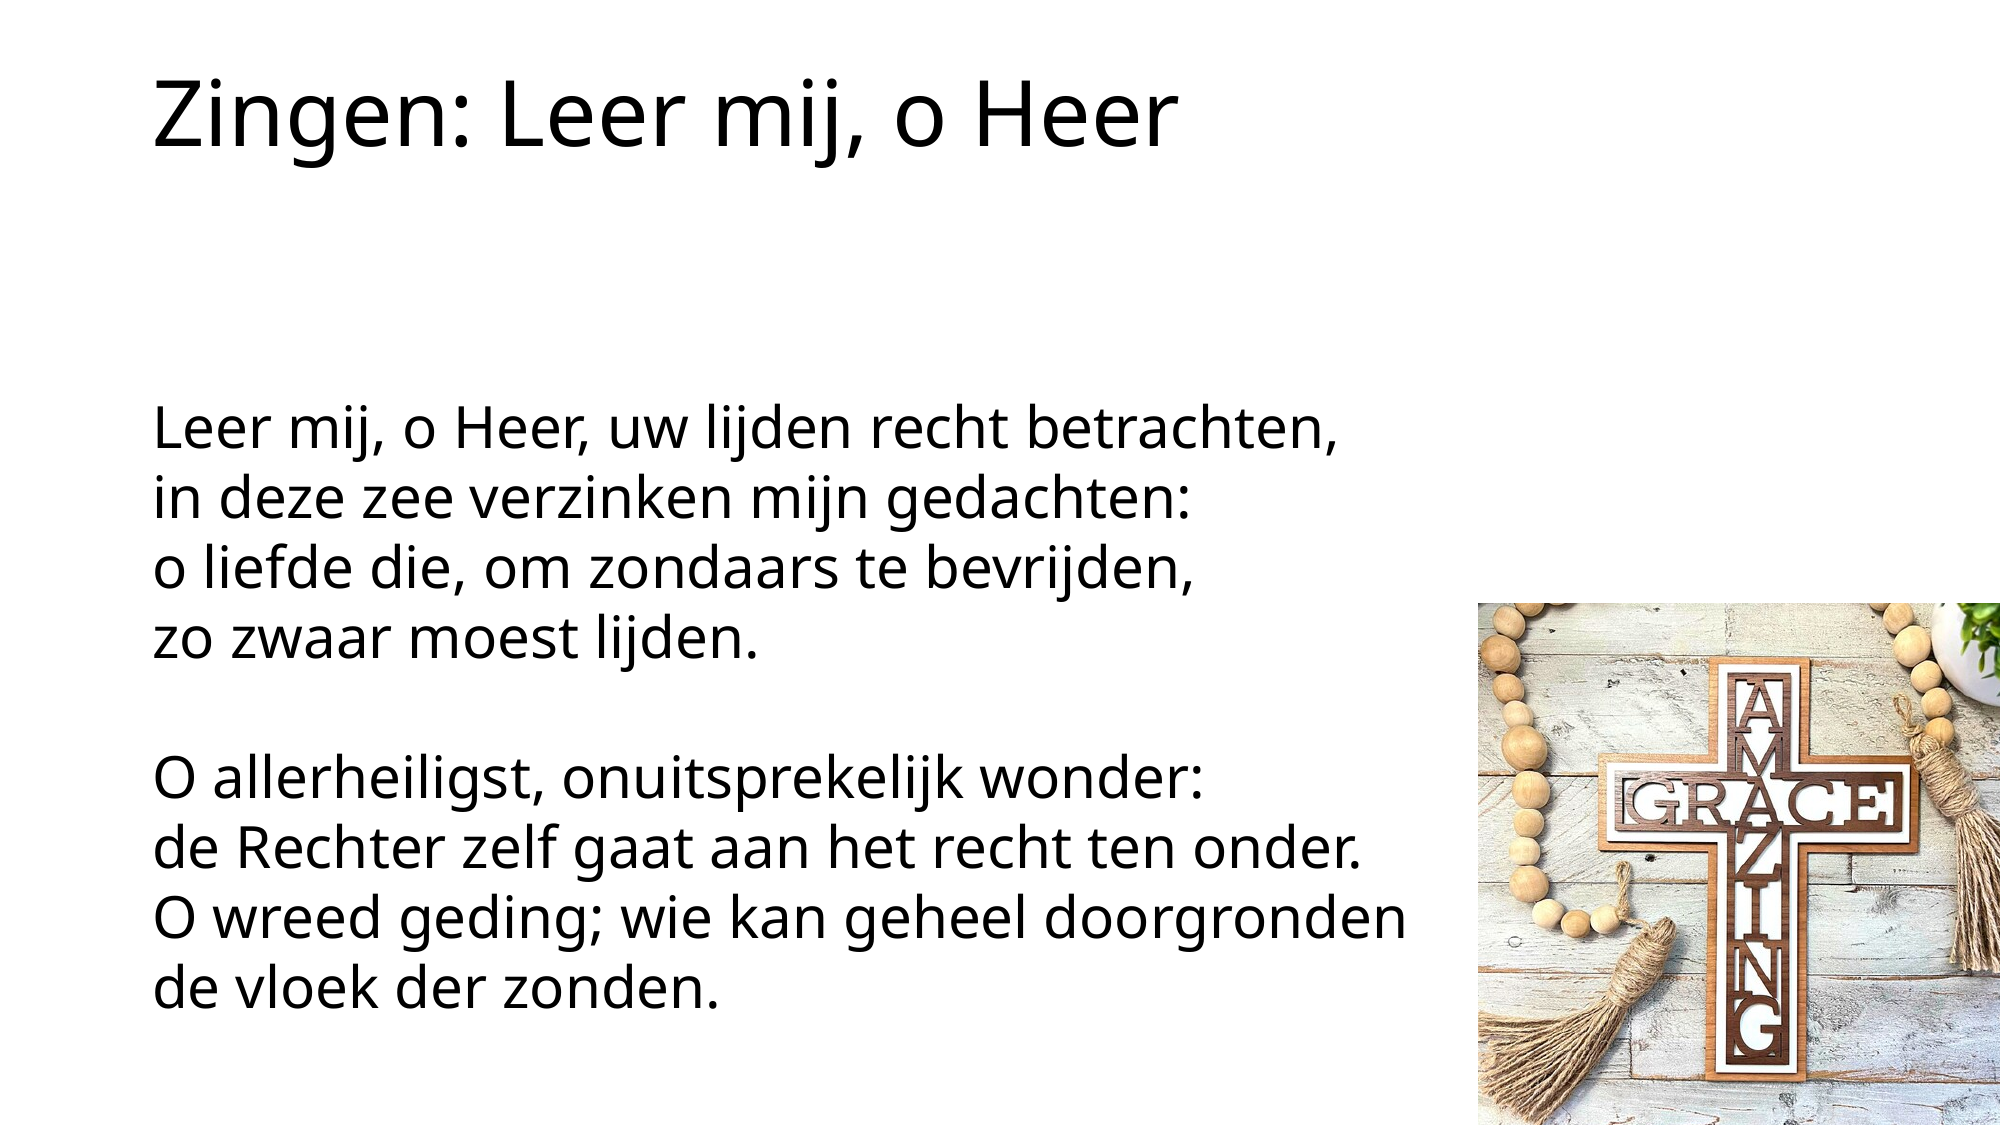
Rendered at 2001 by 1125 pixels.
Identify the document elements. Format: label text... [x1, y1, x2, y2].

title Zingen: Leer mij, o Heer [137, 59, 1863, 278]
text_box Leer mij, o Heer, uw lijden recht betrachten, in deze zee verzinken mijn gedachten: o liefde die, om zondaars te bevrijden, zo zwaar moest lijden. O allerheiligst, onuitsprekelijk wonder: de Rechter zelf gaat aan het recht ten onder. O wreed geding; wie kan geheel doorgronden de vloek der zonden. [137, 382, 1514, 1028]
picture [1478, 603, 2000, 1125]
